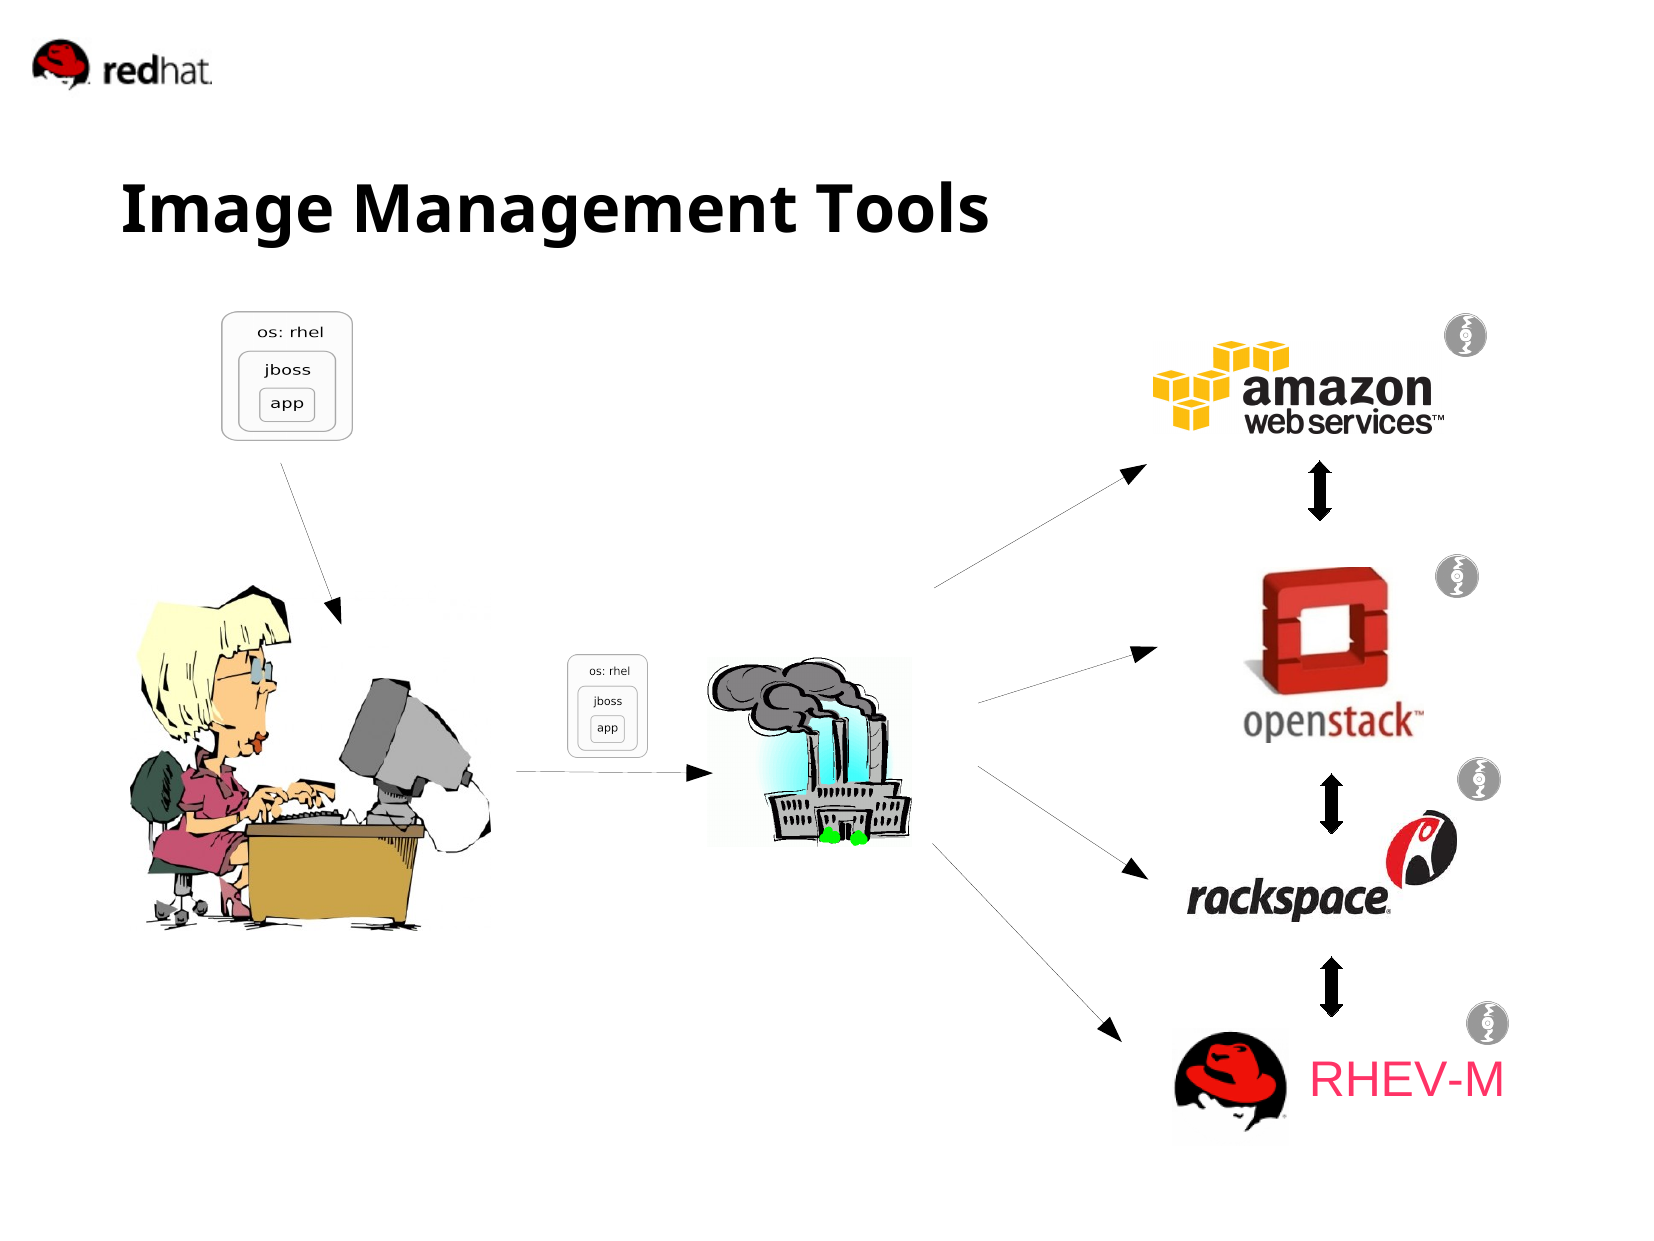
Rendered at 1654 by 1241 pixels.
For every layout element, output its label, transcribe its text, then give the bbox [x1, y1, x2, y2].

picture [1172, 1028, 1289, 1146]
picture [1457, 757, 1501, 801]
picture [1435, 554, 1479, 598]
picture [1243, 567, 1424, 743]
text_box [1320, 956, 1343, 1017]
picture [1466, 1001, 1509, 1045]
text_box RHEV-M [1308, 1051, 1578, 1114]
picture [707, 657, 912, 847]
text_box [1308, 460, 1332, 521]
picture [1187, 810, 1457, 923]
picture [1153, 313, 1487, 434]
text_box [1320, 773, 1343, 834]
title Image Management Tools [121, 102, 1534, 310]
picture [130, 585, 491, 931]
picture [31, 37, 212, 98]
picture [567, 654, 648, 759]
picture [221, 311, 353, 441]
